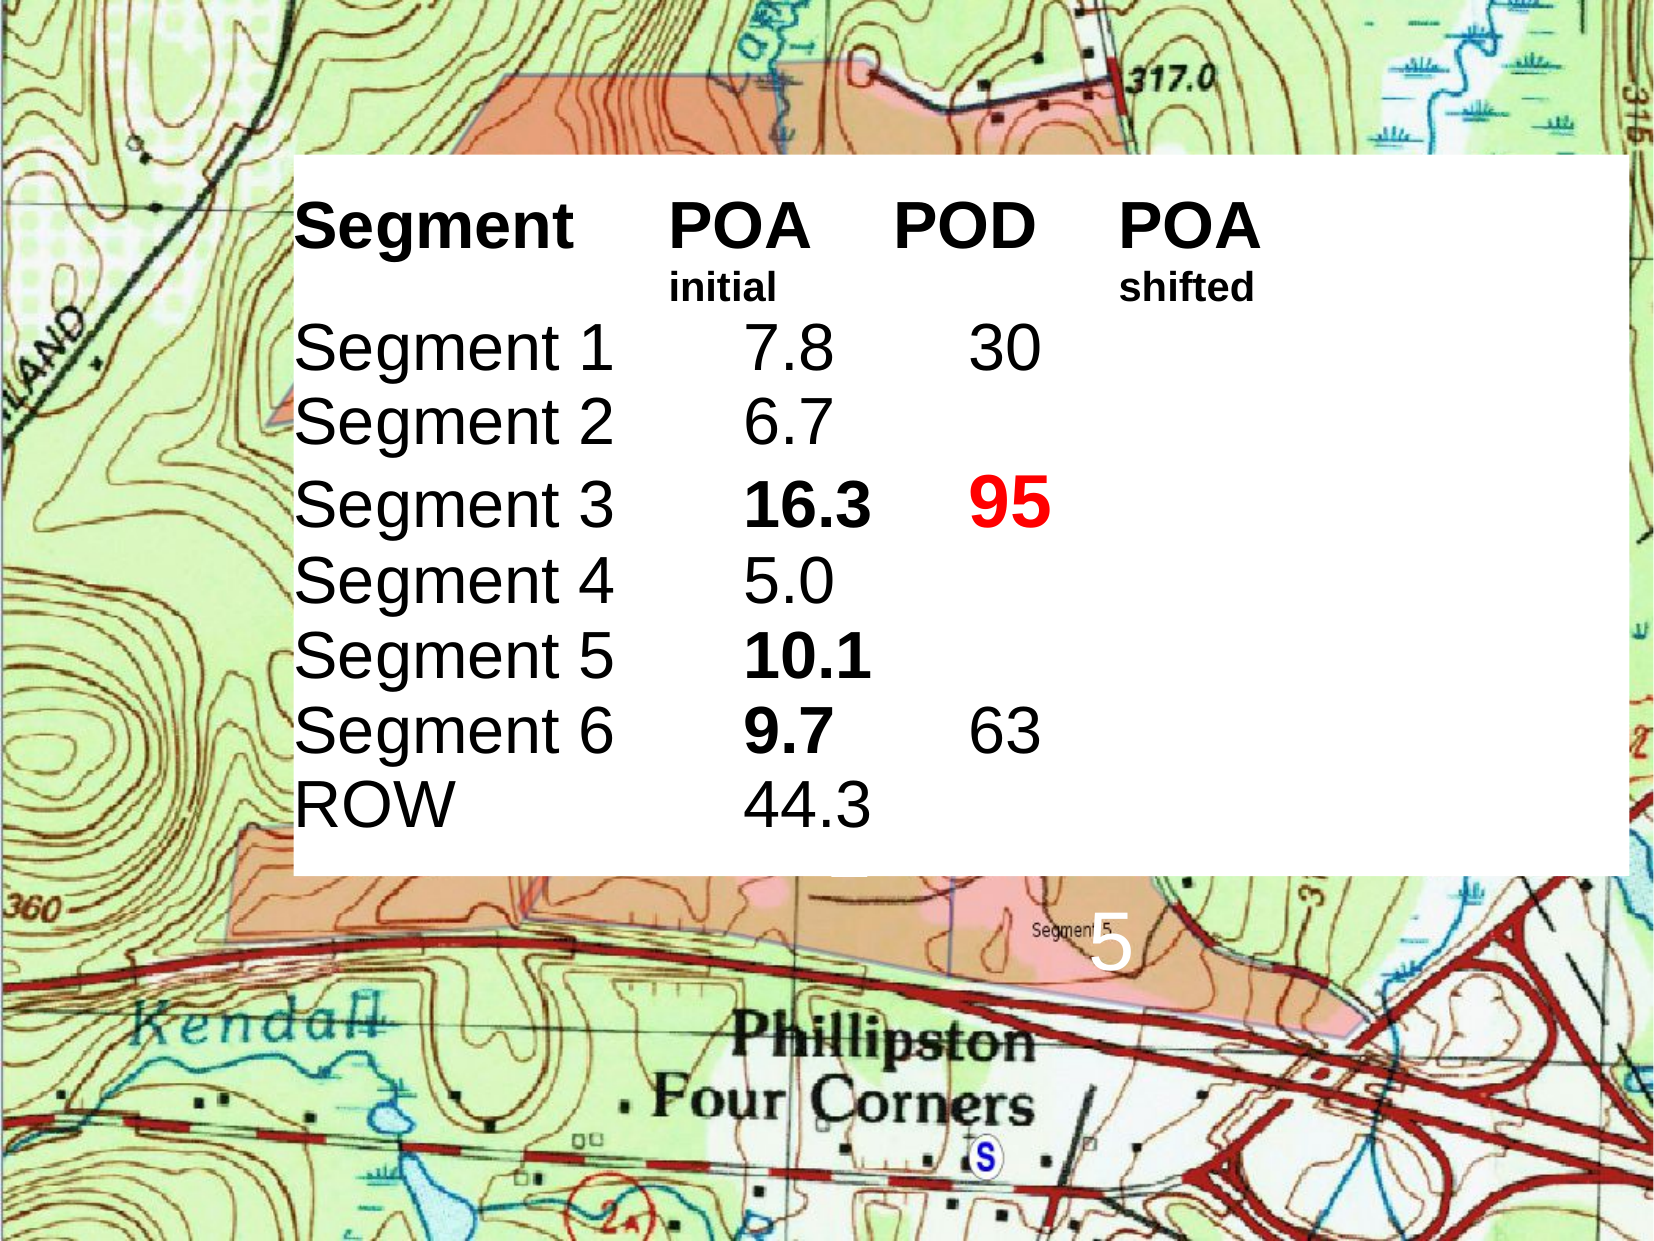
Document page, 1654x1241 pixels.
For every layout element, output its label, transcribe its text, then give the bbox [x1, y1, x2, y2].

text_box 5 [1074, 888, 1151, 996]
picture [0, 0, 1654, 1241]
text_box Segment POA POD POA initial shifted Segment 1 7.8 30 Segment 2 6.7 Segment 3 16.3 95 Segment 4 5.0 Segment 5 10.1 Segment 6 9.7 63 ROW 44.3 [293, 154, 1630, 877]
text_box 1 [810, 877, 887, 903]
